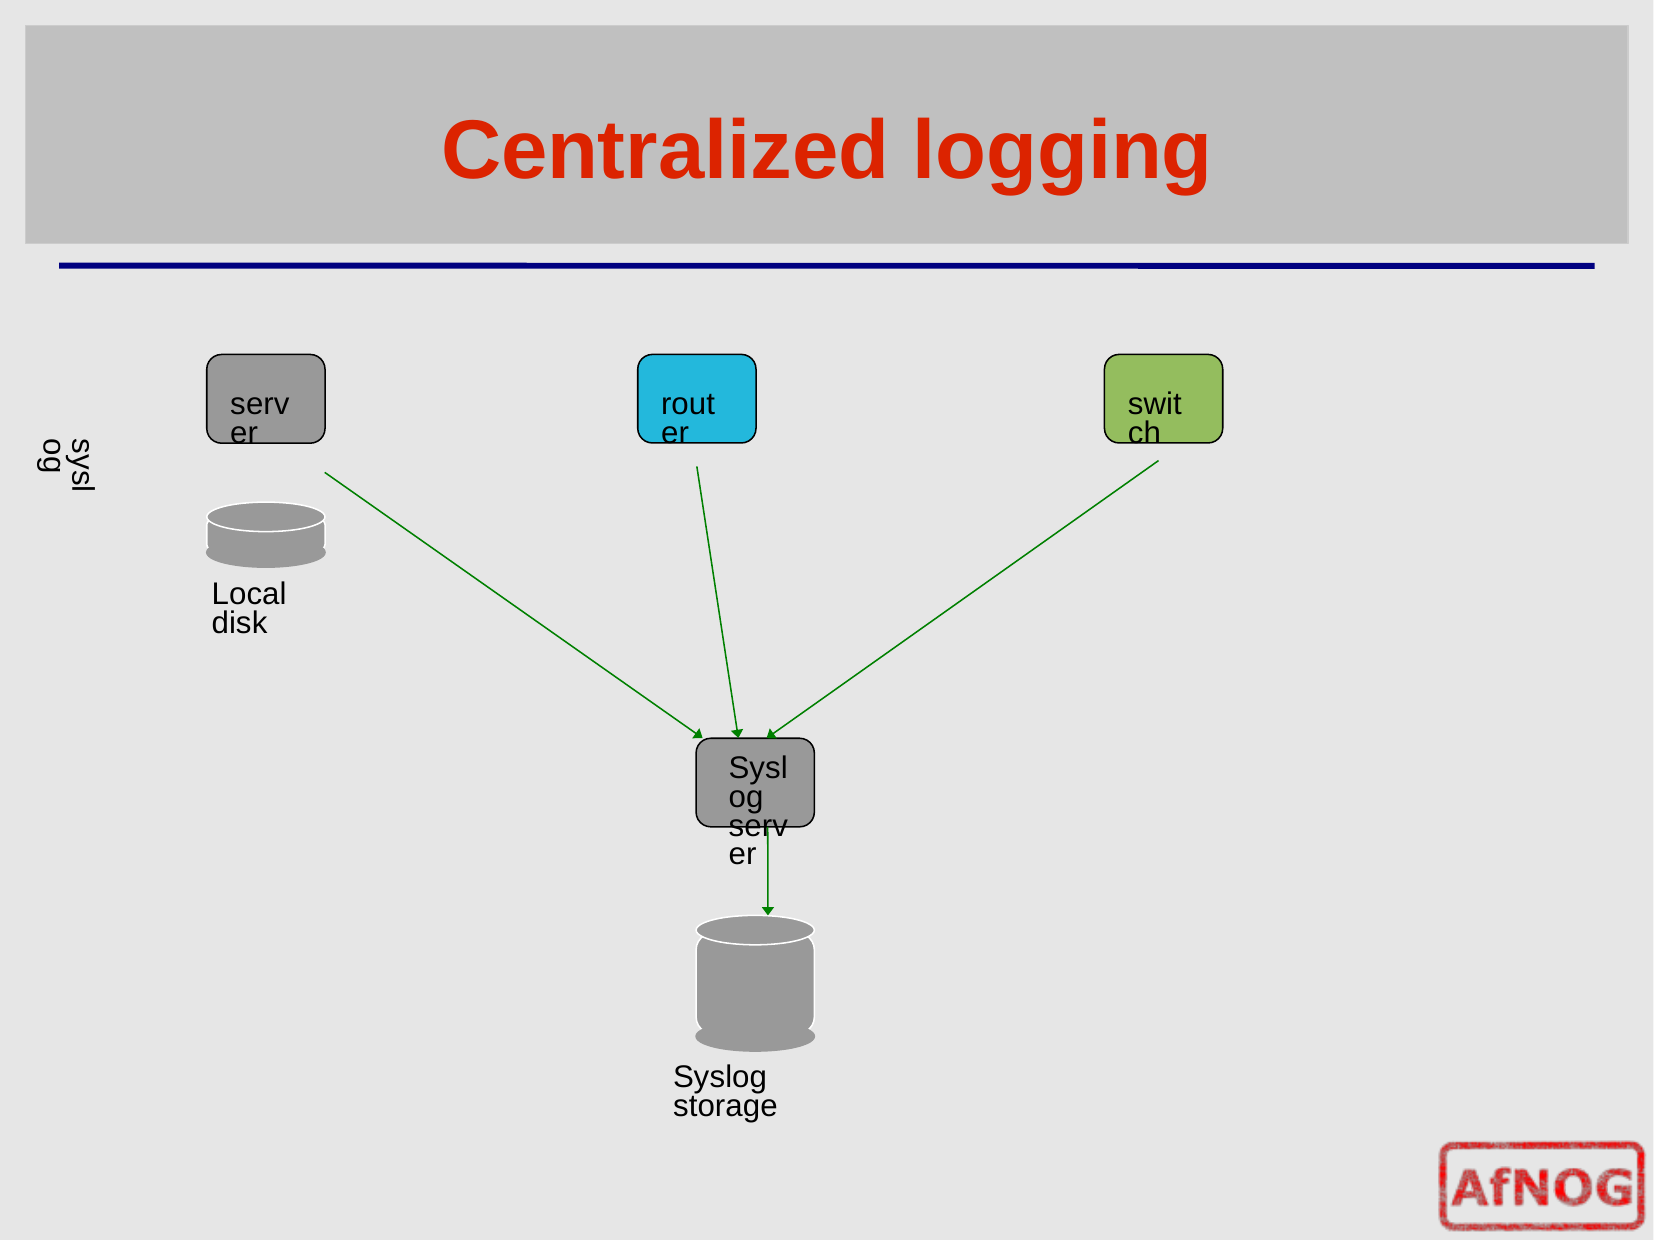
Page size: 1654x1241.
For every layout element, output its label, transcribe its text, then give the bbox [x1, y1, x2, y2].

text_box server [215, 383, 310, 415]
text_box [25, 25, 121, 244]
text_box [696, 738, 815, 827]
text_box [637, 354, 757, 443]
title Centralized logging [121, 0, 1534, 299]
text_box [1104, 354, 1223, 443]
text_box switch [1113, 383, 1207, 416]
text_box [665, 428, 674, 433]
text_box [206, 354, 326, 444]
text_box [696, 915, 815, 1052]
text_box Syslog storage [658, 1056, 873, 1088]
text_box [748, 821, 757, 826]
text_box [1148, 428, 1156, 443]
text_box Syslog server [713, 747, 815, 810]
text_box [1437, 1139, 1648, 1235]
text_box Local disk [196, 573, 344, 605]
text_box [206, 502, 326, 568]
text_box router [646, 383, 736, 416]
text_box syslog [65, 423, 104, 514]
text_box [1534, 25, 1629, 244]
